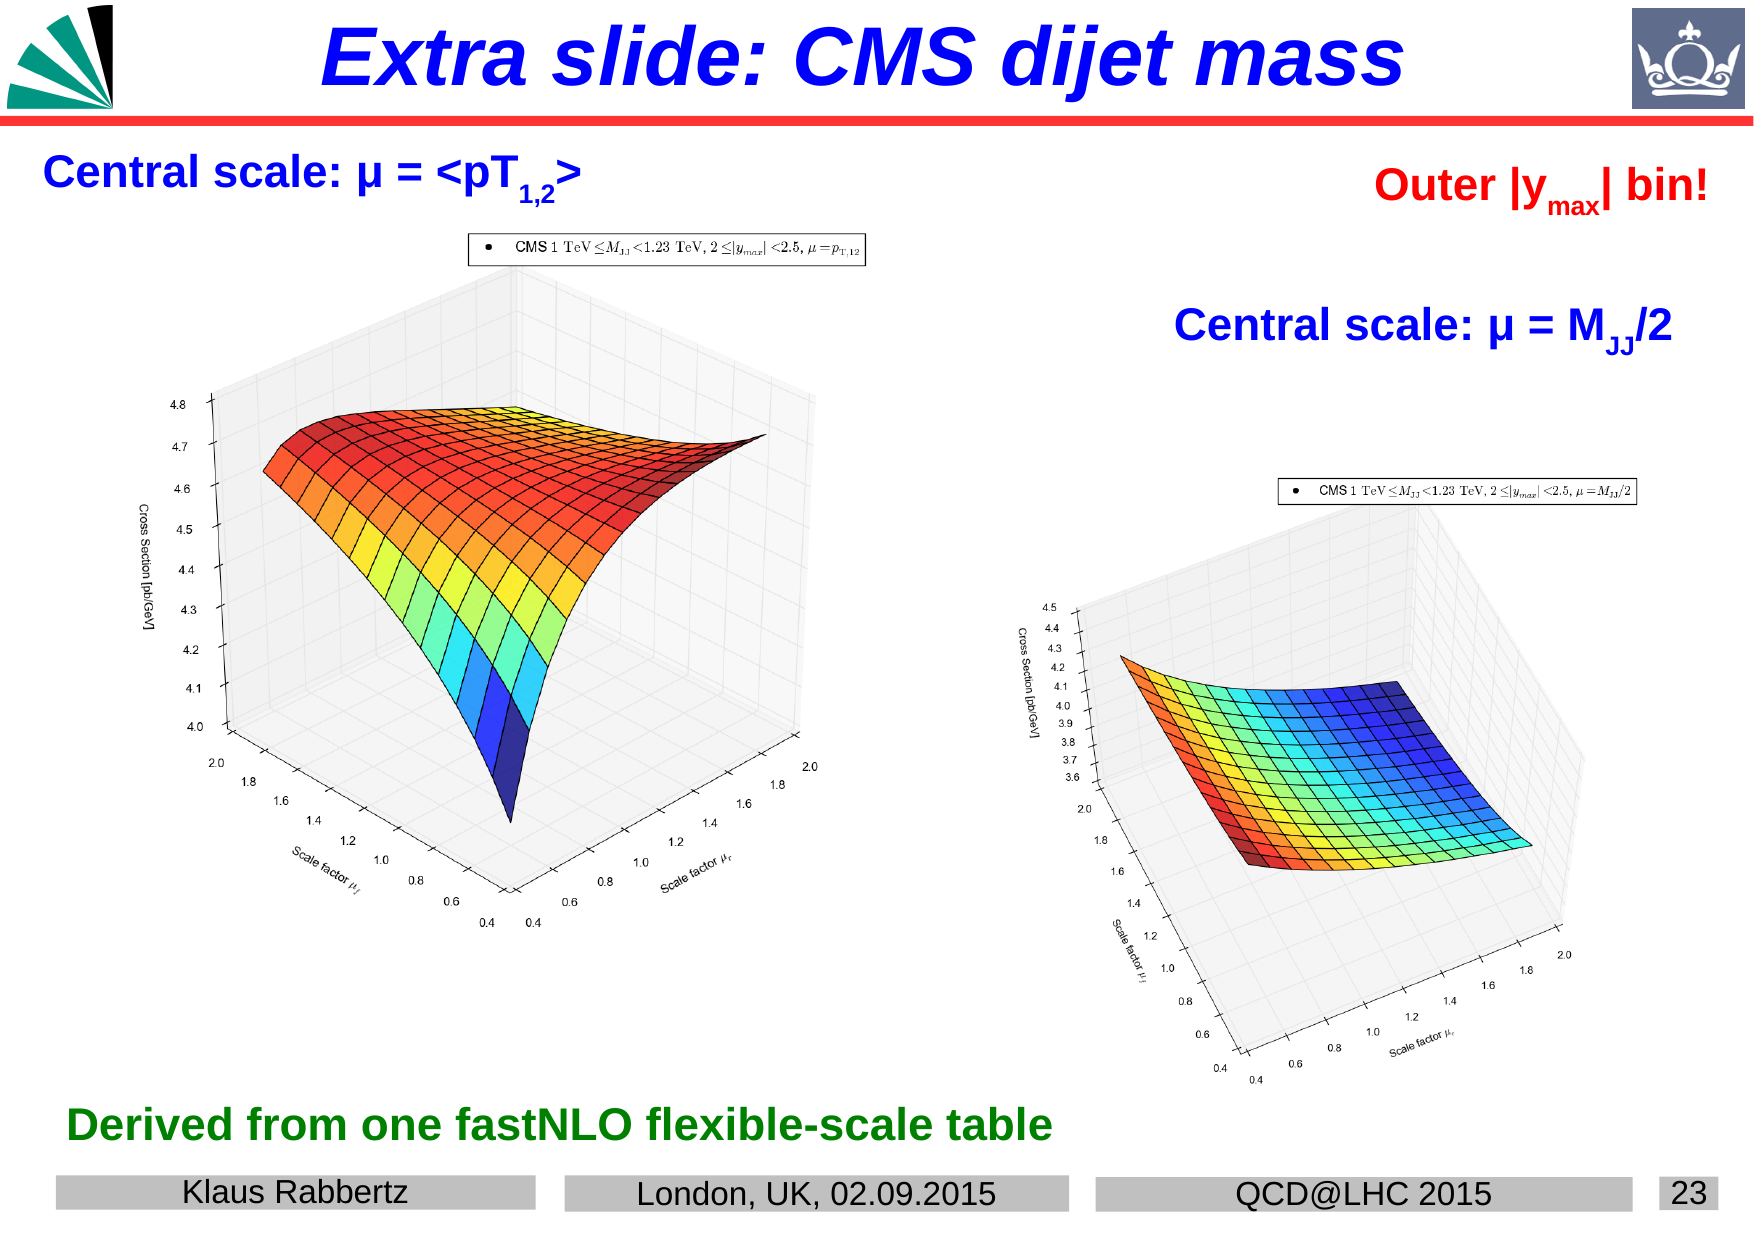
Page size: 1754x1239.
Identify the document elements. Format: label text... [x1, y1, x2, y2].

picture [7, 5, 113, 110]
text_box Outer |ymax| bin! [1362, 153, 1721, 228]
text_box Derived from one fastNLO flexible-scale table [54, 1092, 1066, 1156]
picture [1632, 8, 1745, 109]
title Extra slide: CMS dijet mass [123, 0, 1606, 114]
text_box Central scale: μ = MJJ/2 [1162, 292, 1686, 368]
picture [15, 139, 1726, 1164]
text_box Central scale: μ = <pT1,2> [30, 140, 595, 215]
